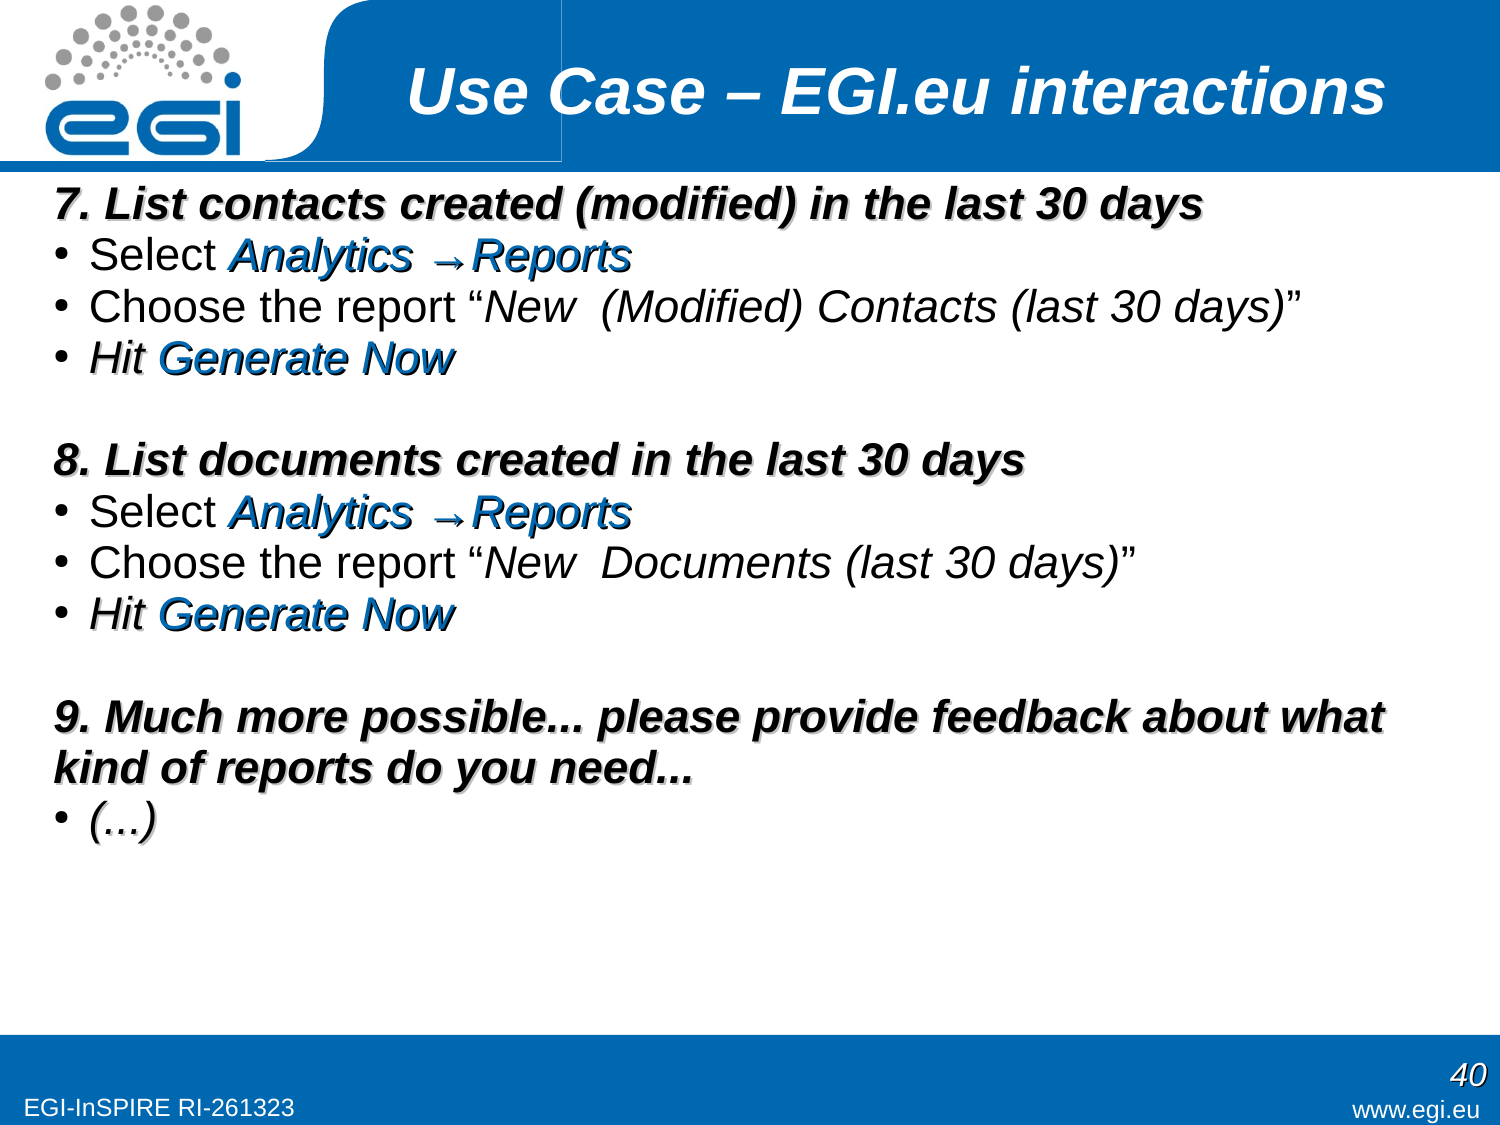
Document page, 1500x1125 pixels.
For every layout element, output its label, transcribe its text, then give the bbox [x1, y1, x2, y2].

text_box Use Case – EGI.eu interactions [349, 40, 1446, 135]
picture [0, 0, 265, 161]
text_box 7. List contacts created (modified) in the last 30 days Select Analytics →Reports Choose the report “New (Modified) Contacts (last 30 days)” Hit Generate Now 8. List documents created in the last 30 days Select Analytics →Reports Choose the report “New Documents (last 30 days)” Hit Generate Now 9. Much more possible... please provide feedback about what kind of reports do you need... (...) [3, 170, 1499, 1008]
